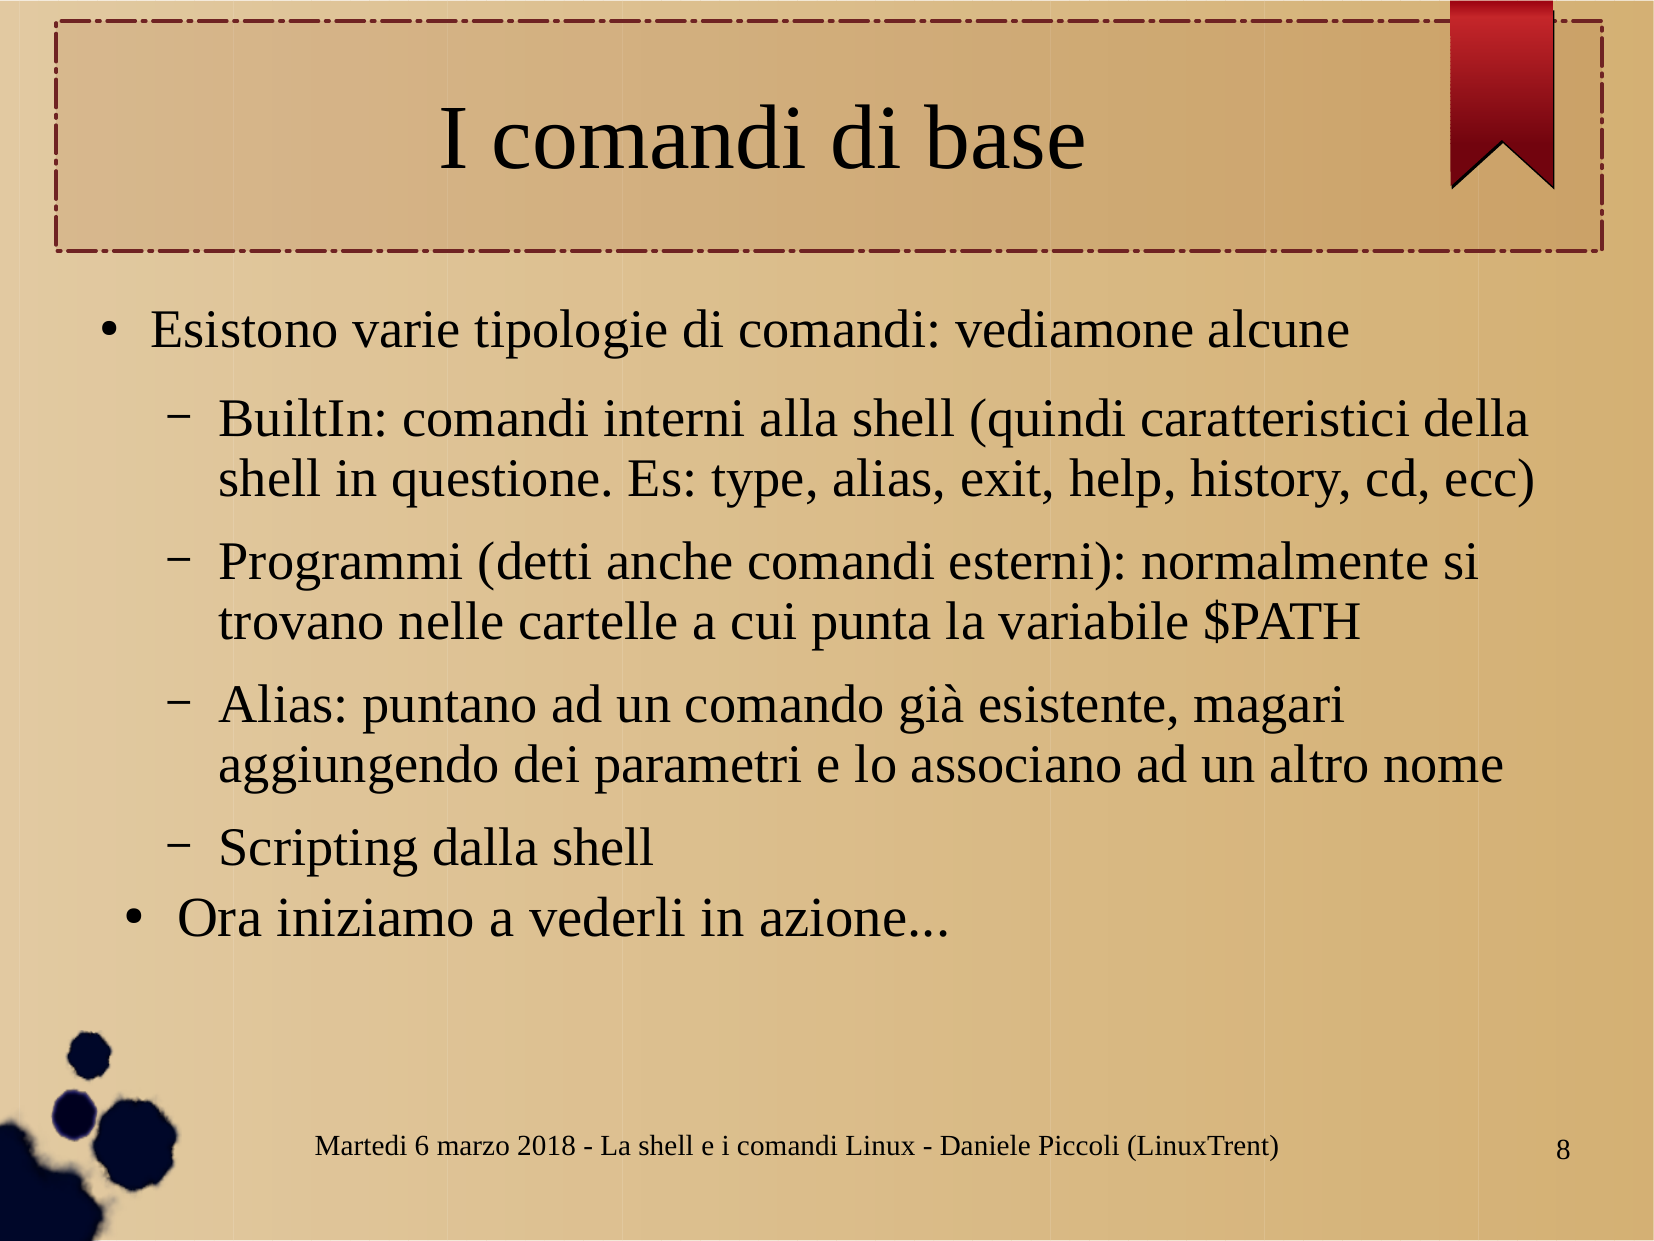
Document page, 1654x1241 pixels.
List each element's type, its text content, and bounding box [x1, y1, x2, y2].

list Esistono varie tipologie di comandi: vediamone alcune BuiltIn: comandi interni alla shell (quindi caratteristici della shell in questione. Es: type, alias, exit, help, history, cd, ecc) Programmi (detti anche comandi esterni): normalmente si trovano nelle cartelle a cui punta la variabile $PATH Alias: puntano ad un comando già esistente, magari aggiungendo dei parametri e lo associano ad un altro nome Scripting dalla shell [82, 299, 1560, 886]
list Ora iniziamo a vederli in azione... [106, 885, 1583, 993]
title I comandi di base [82, 47, 1412, 229]
